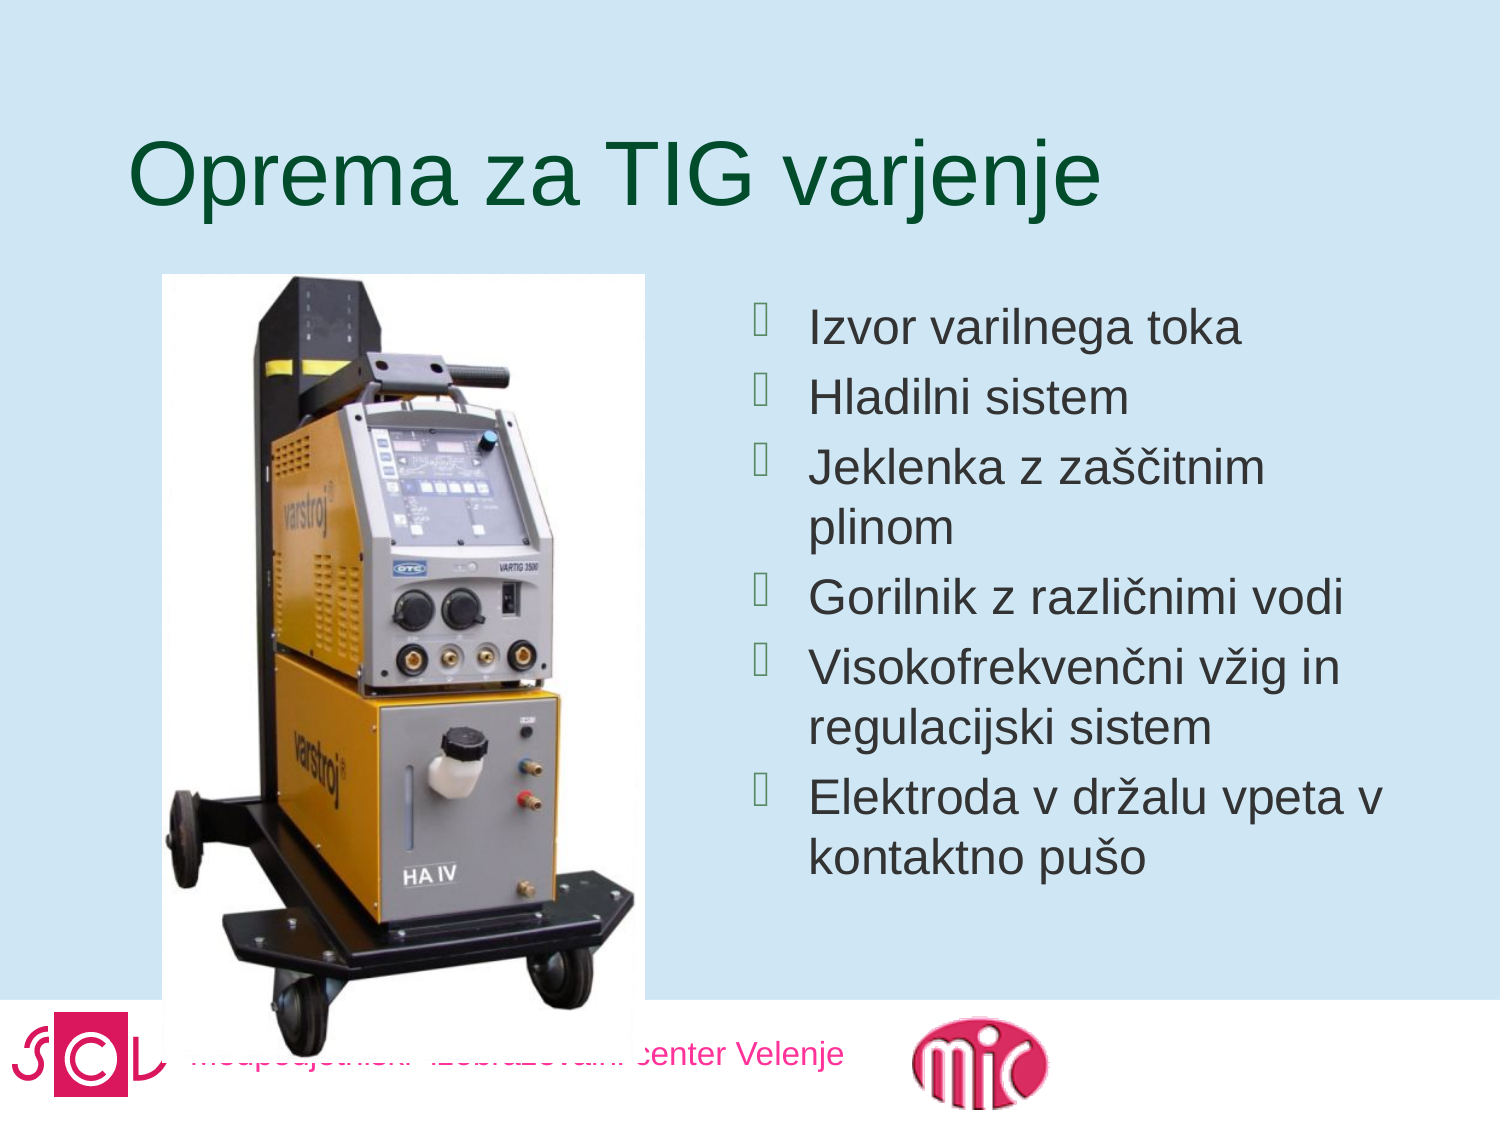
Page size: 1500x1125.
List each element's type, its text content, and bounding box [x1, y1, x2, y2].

picture [12, 274, 645, 1097]
picture [912, 1012, 1050, 1110]
list Izvor varilnega toka Hladilni sistem Jeklenka z zaščitnim plinom Gorilnik z različnimi vodi Visokofrekvenčni vžig in regulacijski sistem Elektroda v držalu vpeta v kontaktno pušo [737, 287, 1400, 950]
title Oprema za TIG varjenje [112, 75, 1388, 263]
